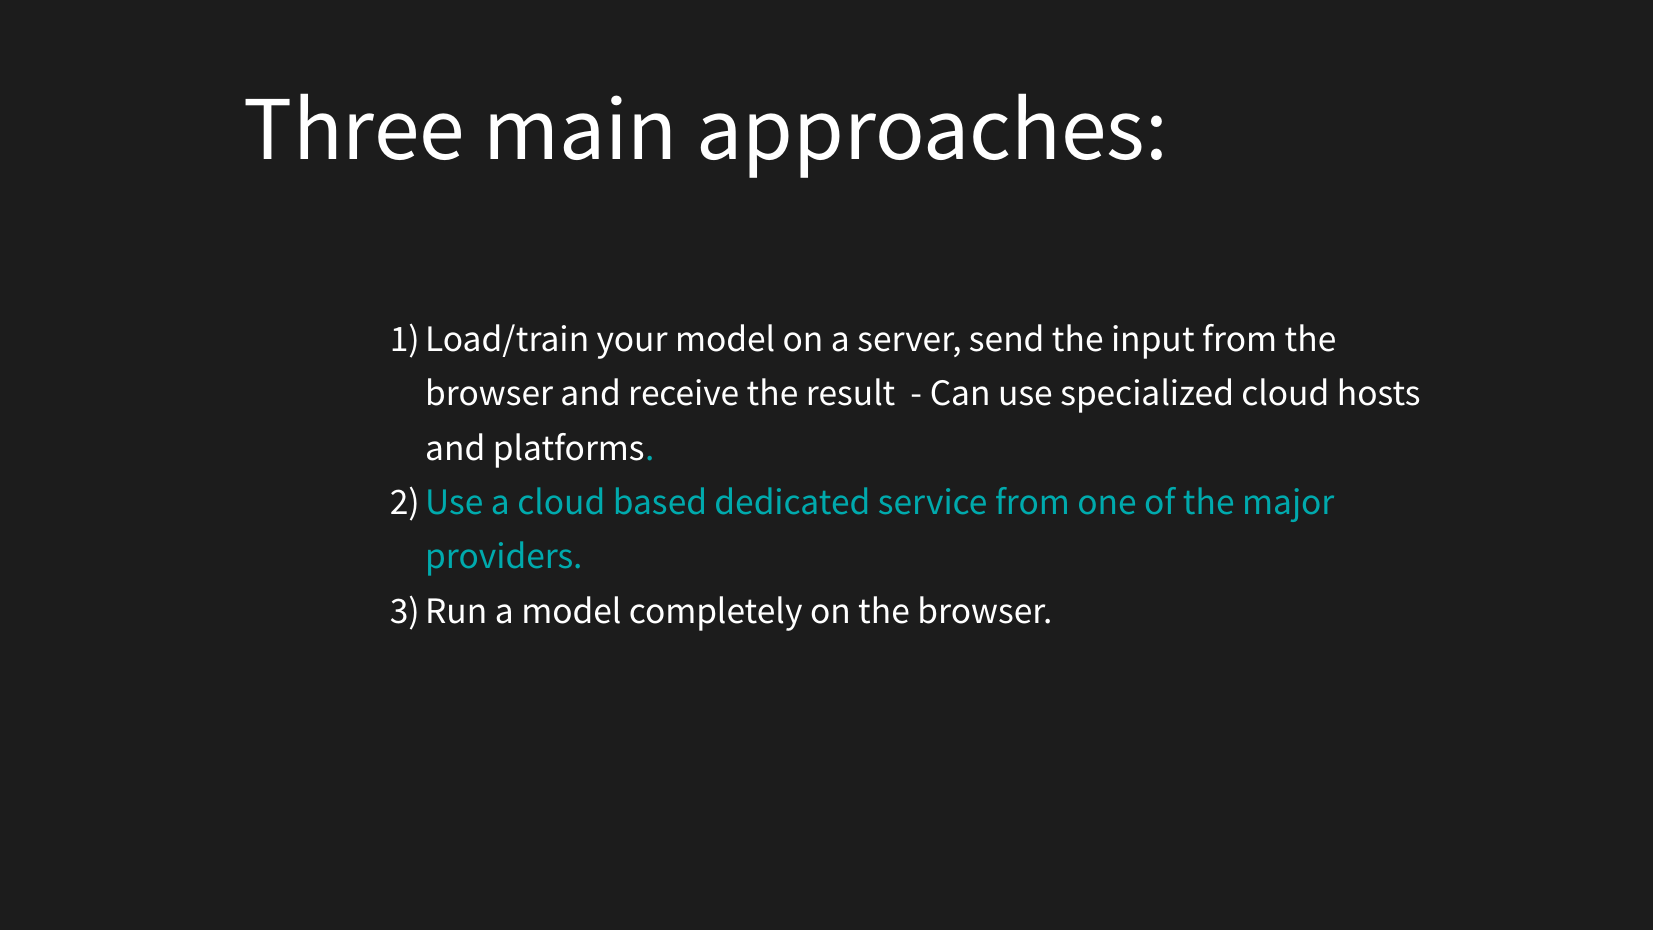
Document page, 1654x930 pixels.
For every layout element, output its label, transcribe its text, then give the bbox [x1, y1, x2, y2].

title Three main approaches: [0, 0, 1534, 301]
text_box Load/train your model on a server, send the input from the browser and receive the result - Can use specialized cloud hosts and platforms. Use a cloud based dedicated service from one of the major providers. Run a model completely on the browser. [375, 300, 1456, 642]
